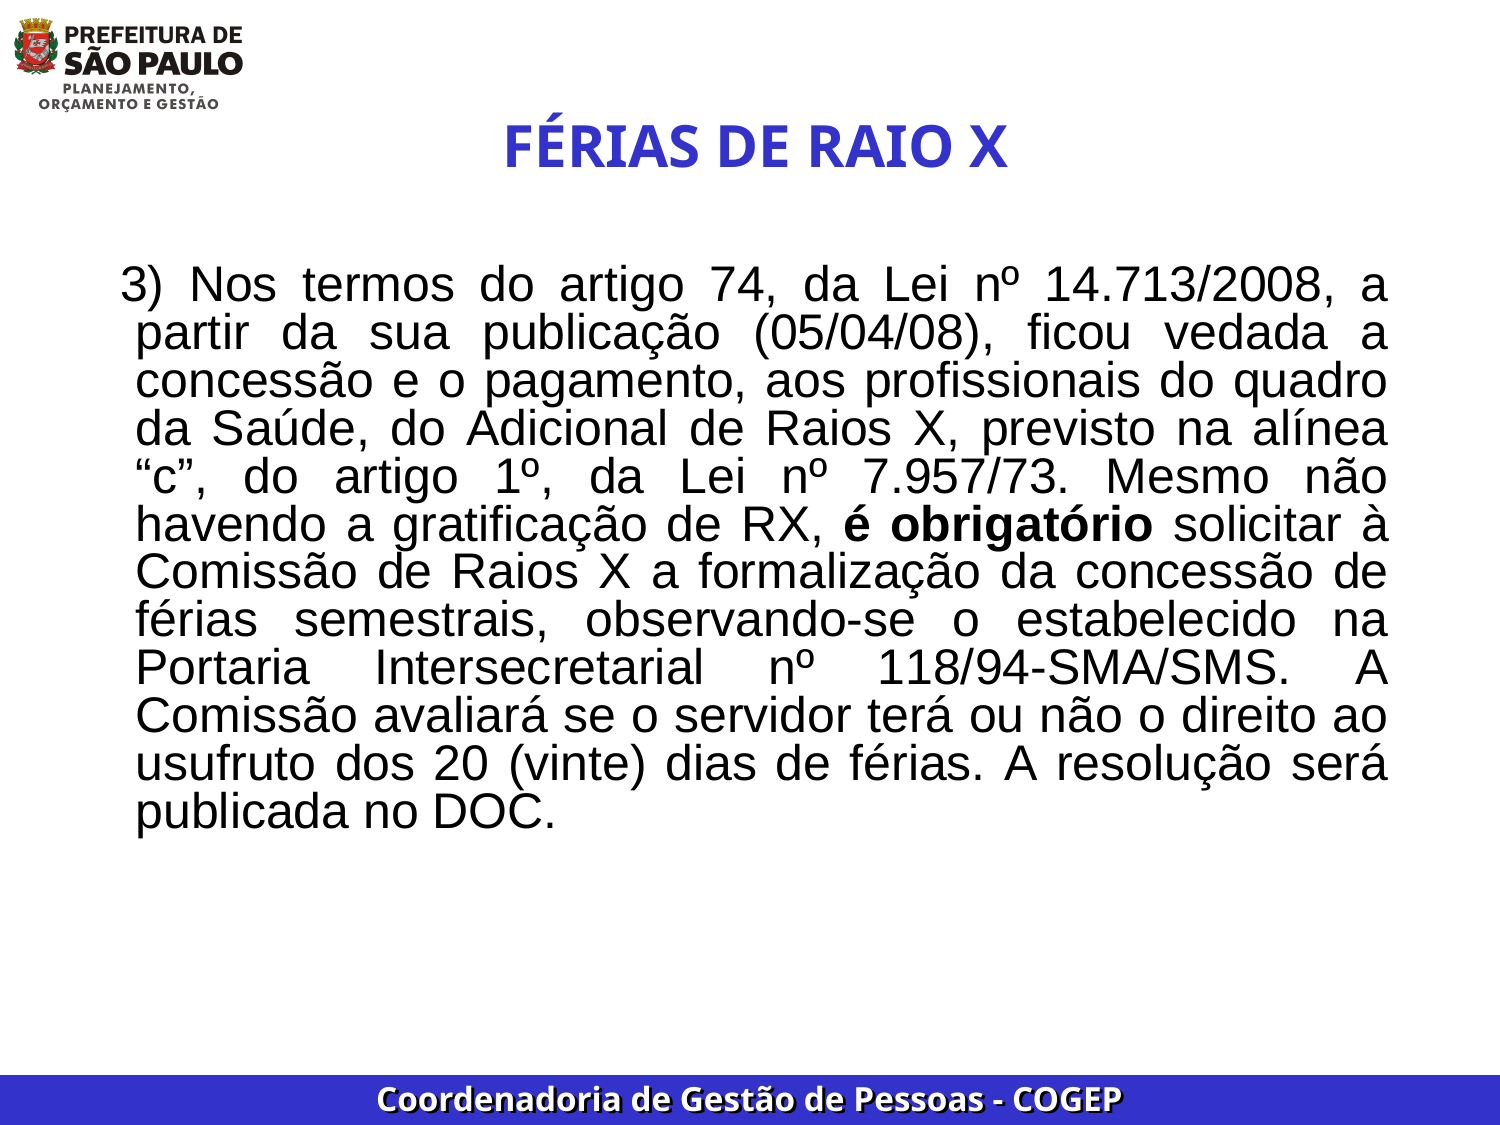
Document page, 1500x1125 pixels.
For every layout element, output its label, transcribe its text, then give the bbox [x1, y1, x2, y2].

title FÉRIAS DE RAIO X [100, 101, 1412, 187]
subtitle 3) Nos termos do artigo 74, da Lei nº 14.713/2008, a partir da sua publicação (05/04/08), ficou vedada a concessão e o pagamento, aos profissionais do quadro da Saúde, do Adicional de Raios X, previsto na alínea “c”, do artigo 1º, da Lei nº 7.957/73. Mesmo não havendo a gratificação de RX, é obrigatório solicitar à Comissão de Raios X a formalização da concessão de férias semestrais, observando-se o estabelecido na Portaria Intersecretarial nº 118/94-SMA/SMS. A Comissão avaliará se o servidor terá ou não o direito ao usufruto dos 20 (vinte) dias de férias. A resolução será publicada no DOC. [29, 255, 1436, 906]
